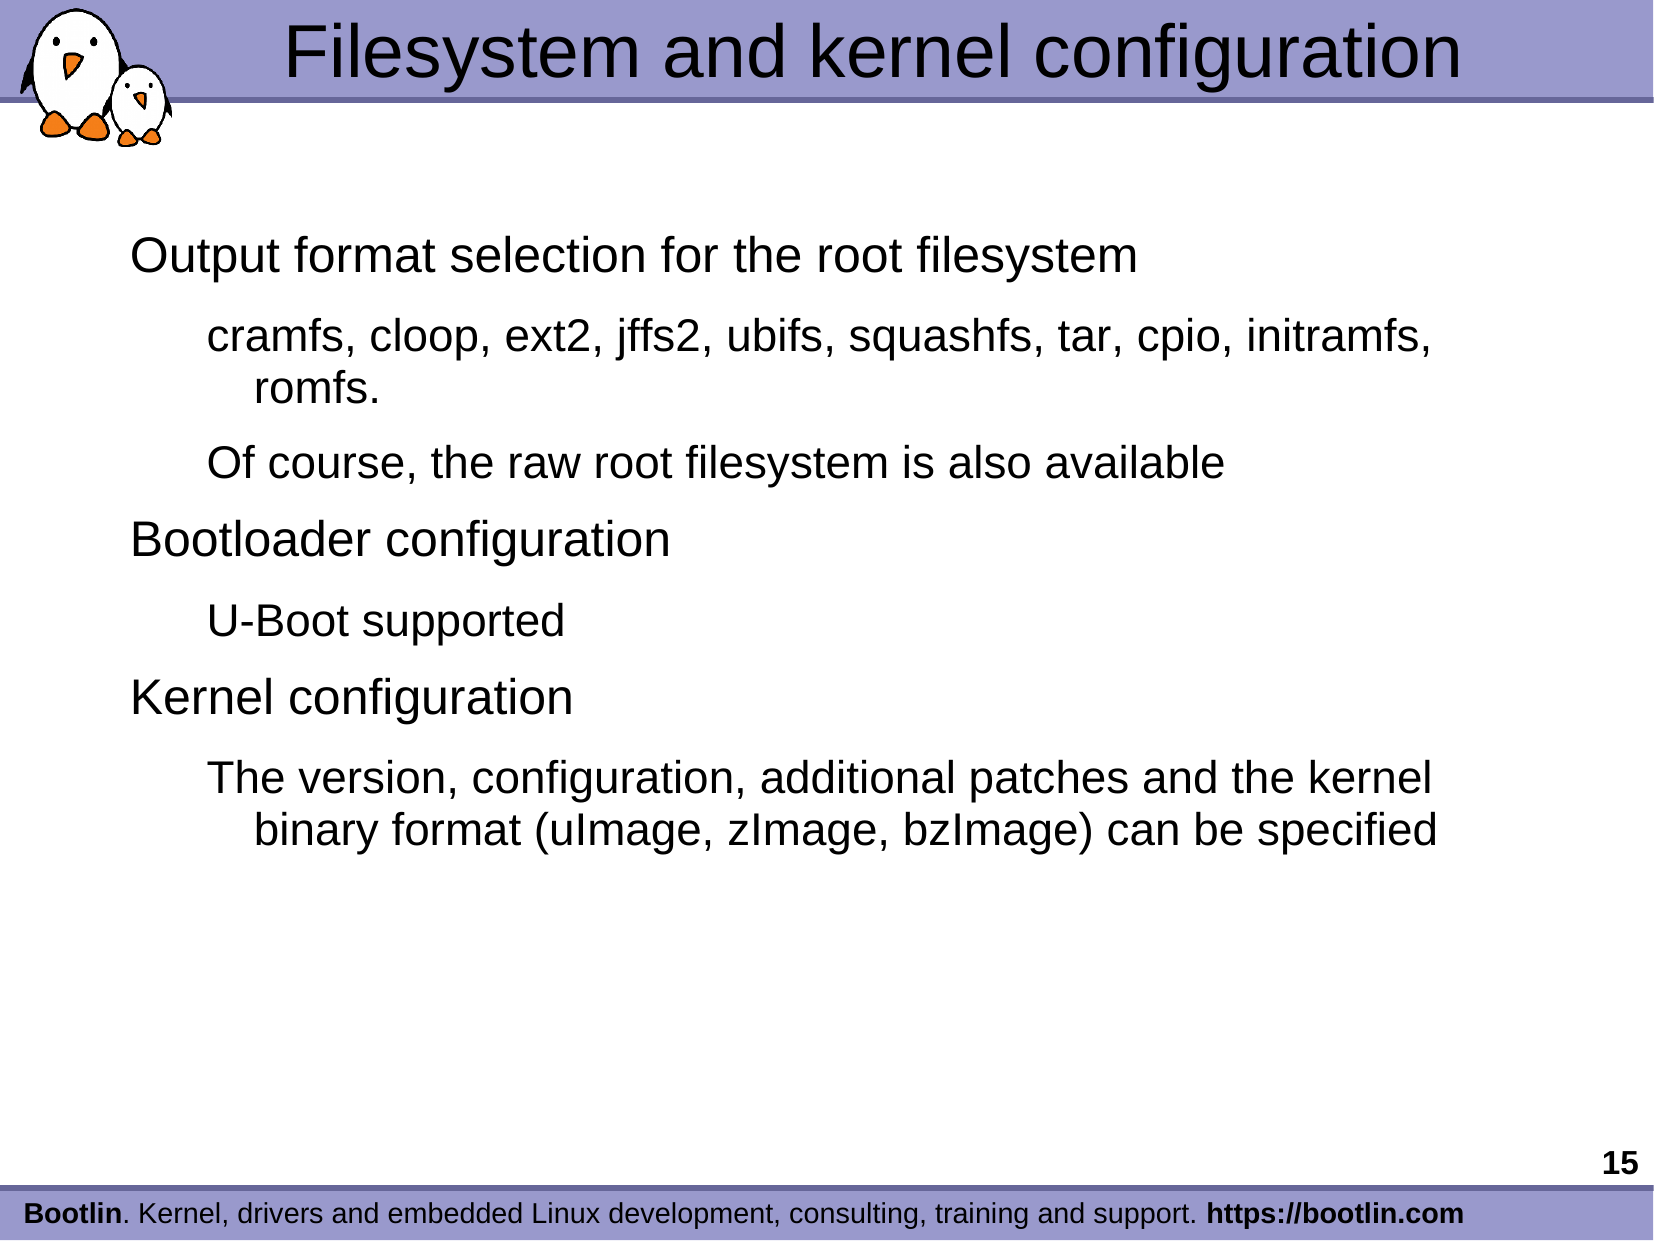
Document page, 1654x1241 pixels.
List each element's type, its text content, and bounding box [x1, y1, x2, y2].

title Filesystem and kernel configuration [197, 5, 1551, 97]
picture [20, 8, 172, 147]
list Output format selection for the root filesystem cramfs, cloop, ext2, jffs2, ubifs, squashfs, tar, cpio, initramfs, romfs. Of course, the raw root filesystem is also available Bootloader configuration U-Boot supported Kernel configuration The version, configuration, additional patches and the kernel binary format (uImage, zImage, bzImage) can be specified [112, 227, 1525, 1078]
